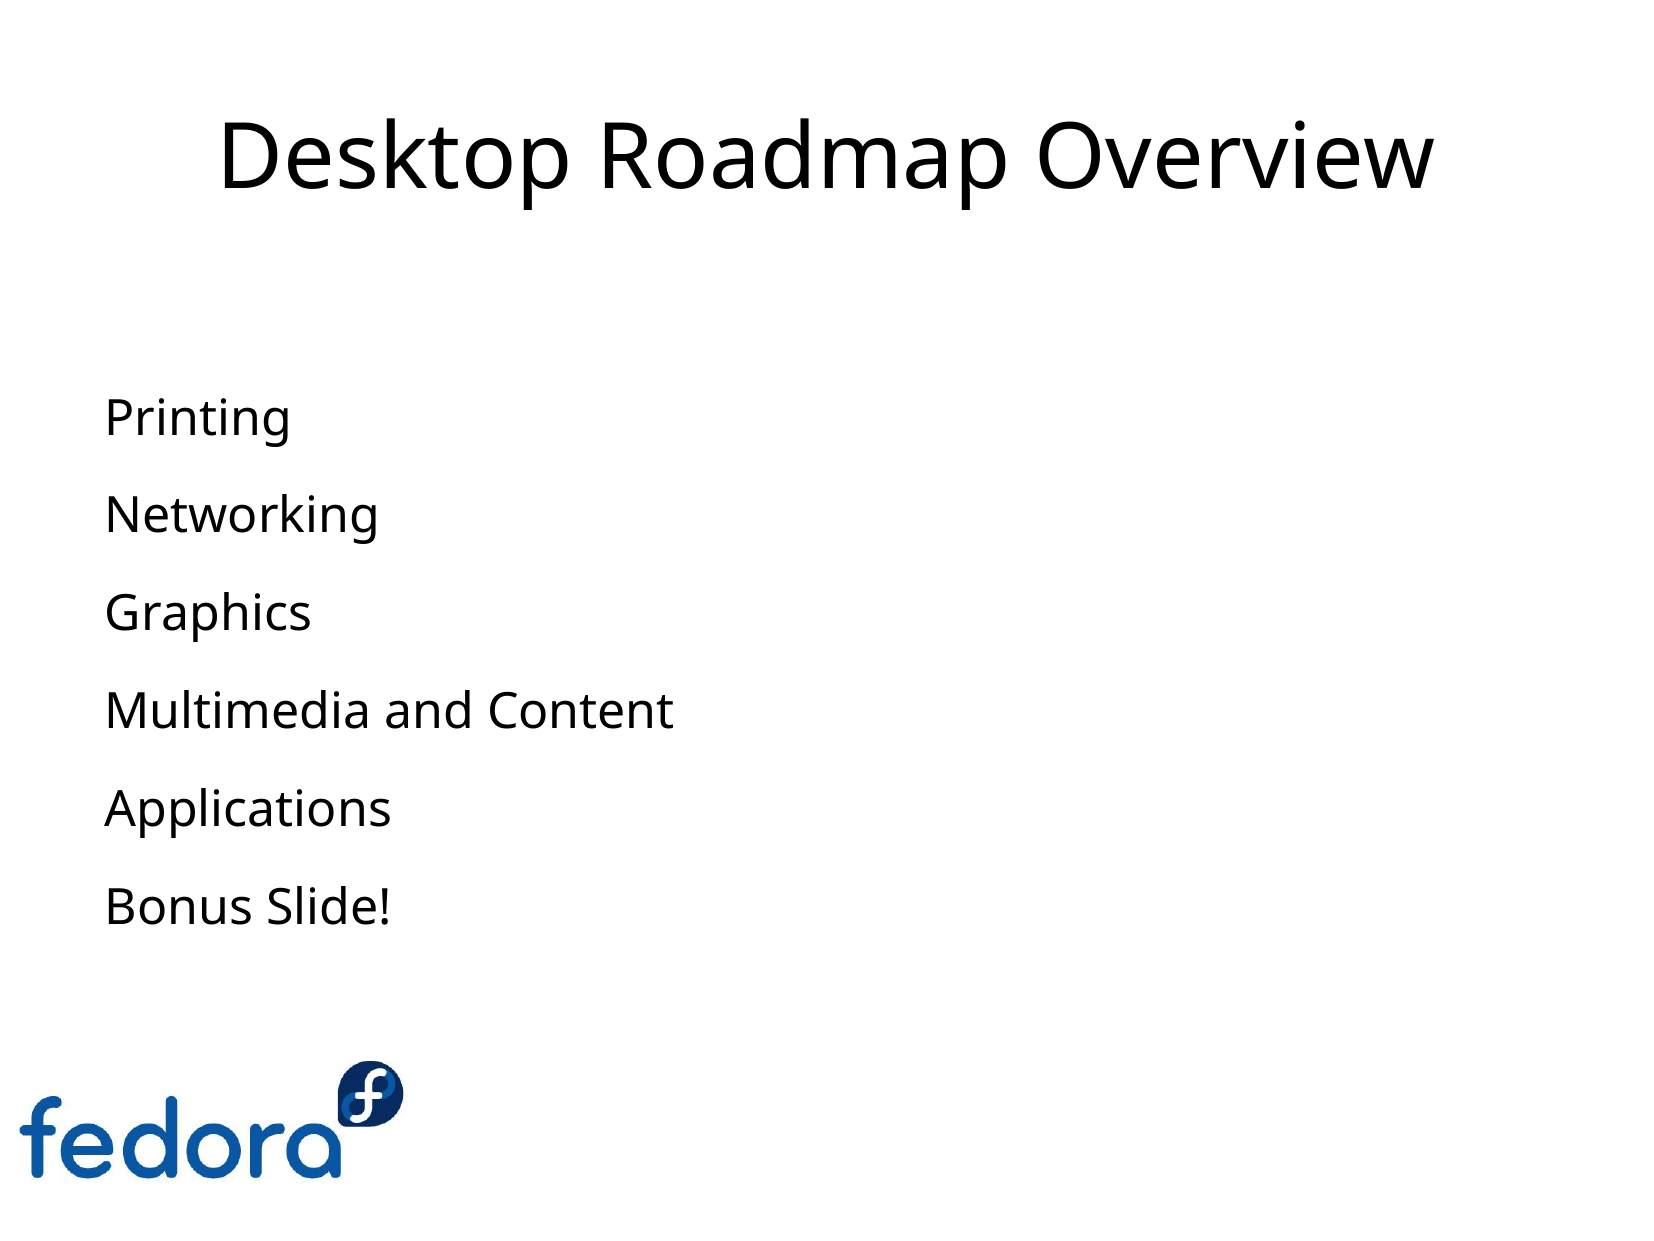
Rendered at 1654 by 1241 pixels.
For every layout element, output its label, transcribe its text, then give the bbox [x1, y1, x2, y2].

list Printing Networking Graphics Multimedia and Content Applications Bonus Slide! [86, 381, 1576, 1057]
picture [11, 1049, 413, 1199]
title Desktop Roadmap Overview [82, 49, 1571, 257]
